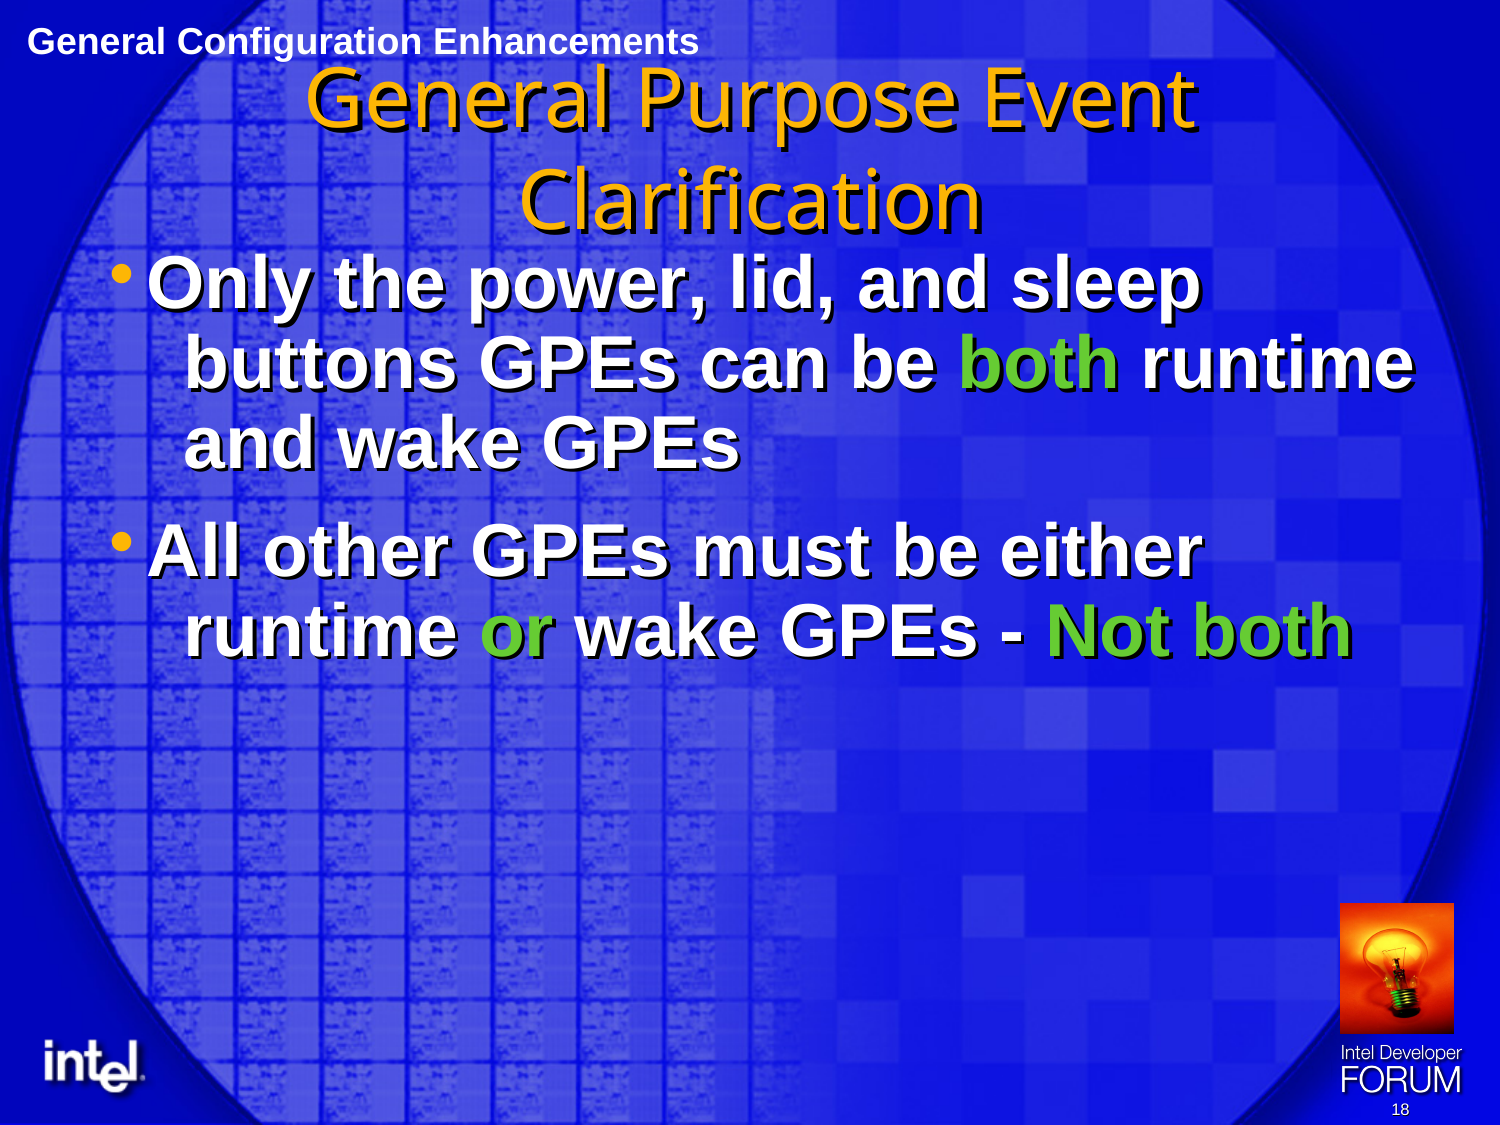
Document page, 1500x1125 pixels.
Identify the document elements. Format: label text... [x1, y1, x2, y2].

text_box General Configuration Enhancements [12, 12, 719, 71]
picture [0, 0, 1500, 1125]
